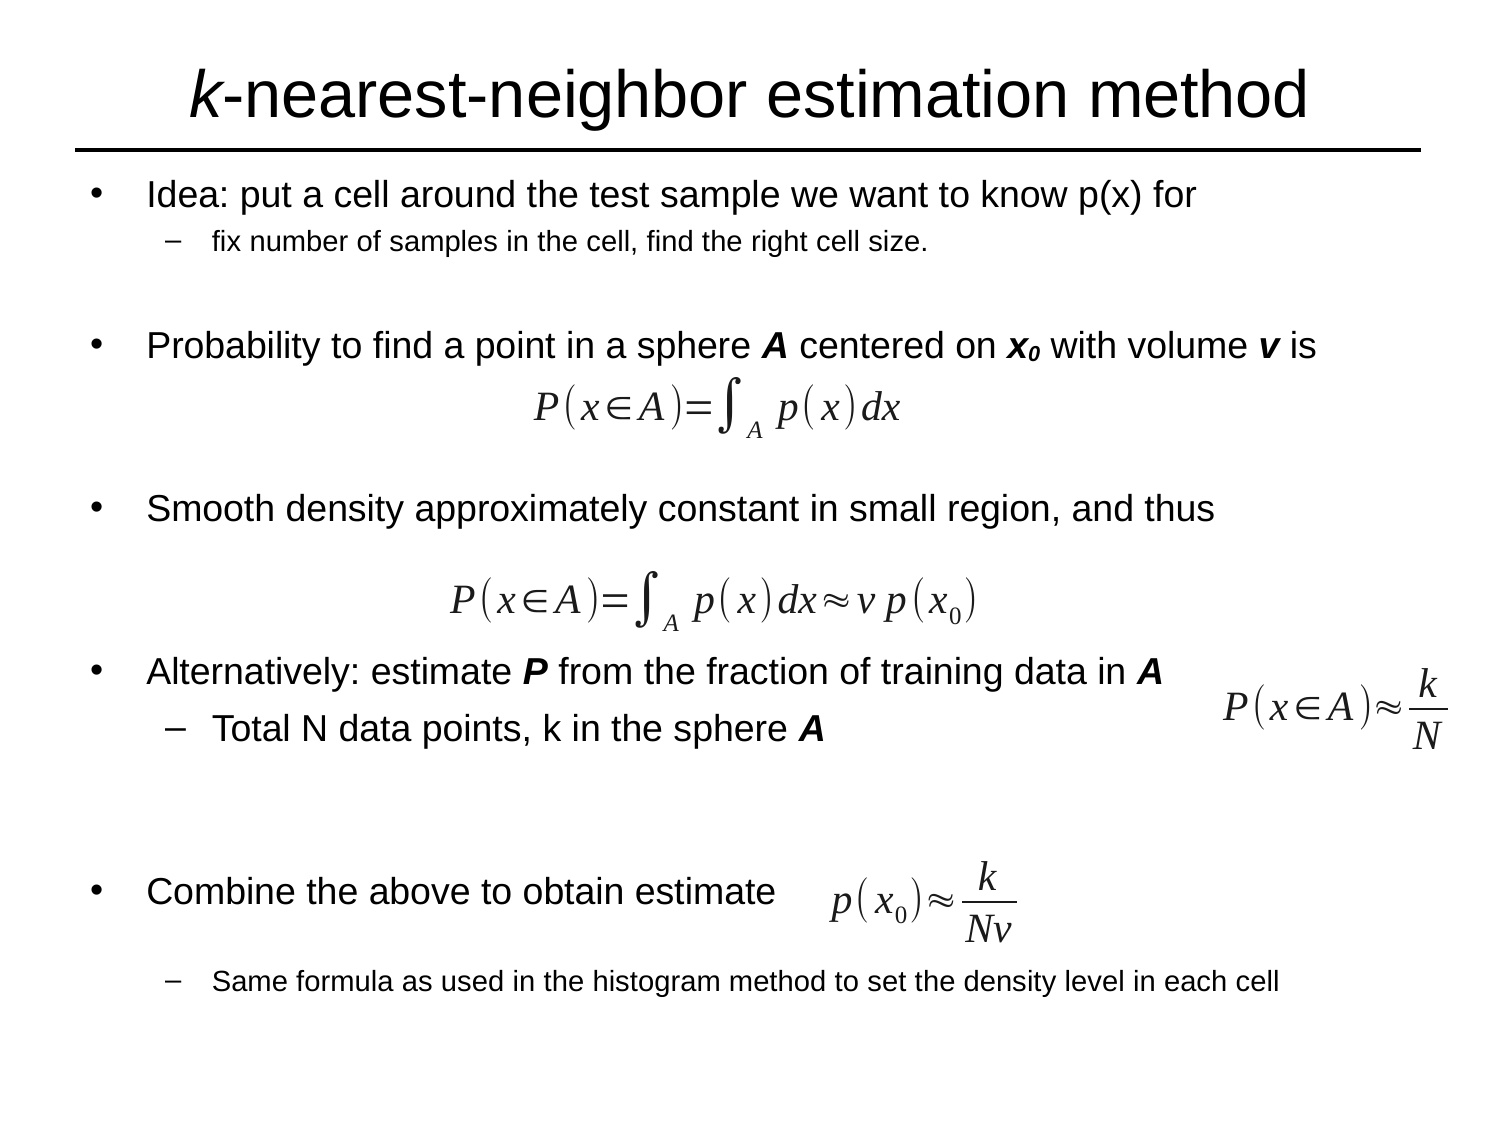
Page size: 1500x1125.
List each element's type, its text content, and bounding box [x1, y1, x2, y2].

title k-nearest-neighbor estimation method [75, 43, 1426, 139]
chart [525, 375, 907, 444]
chart [441, 568, 985, 638]
chart [1214, 659, 1456, 758]
list Idea: put a cell around the test sample we want to know p(x) for fix number of samples in the cell, find the right cell size. Probability to find a point in a sphere A centered on x0 with volume v is Smooth density approximately constant in small region, and thus Alternatively: estimate P from the fraction of training data in A Total N data points, k in the sphere A Combine the above to obtain estimate Same formula as used in the histogram method to set the density level in each cell [74, 162, 1387, 1101]
chart [820, 852, 1025, 952]
